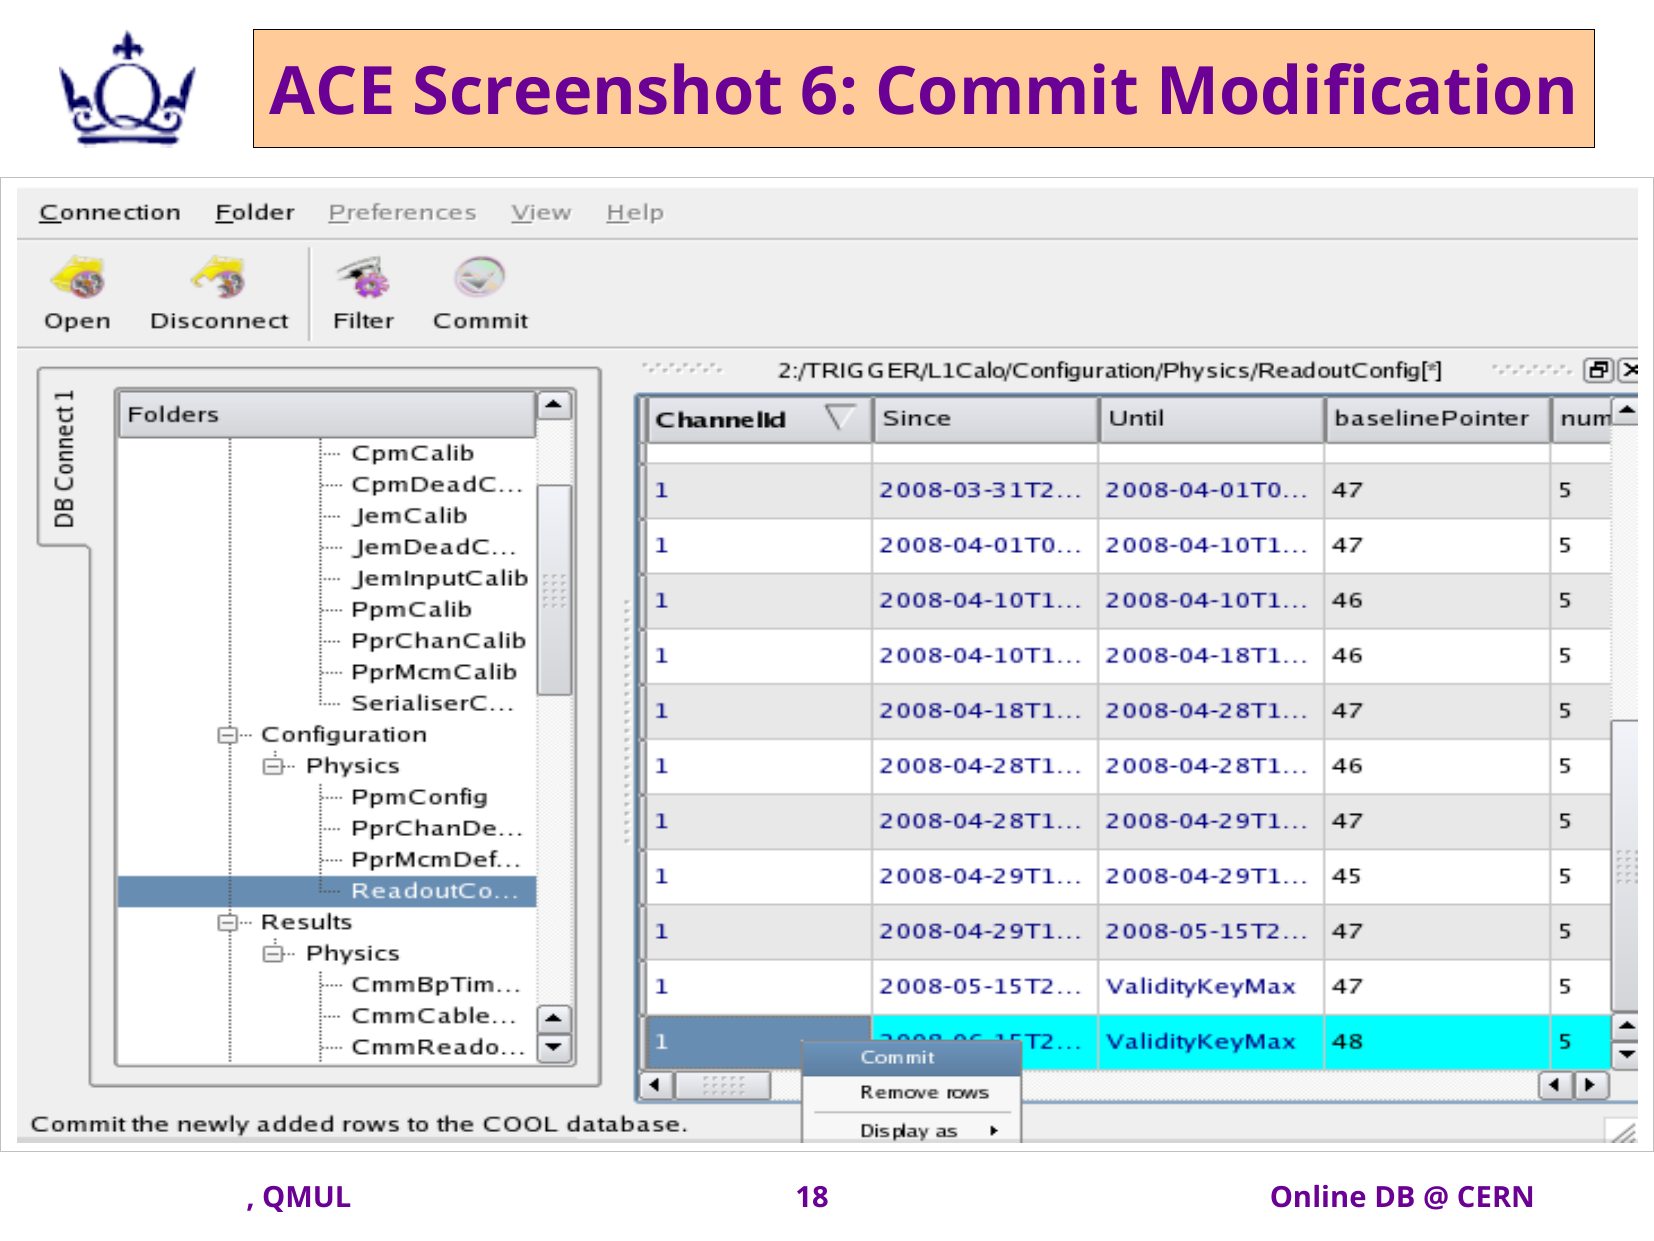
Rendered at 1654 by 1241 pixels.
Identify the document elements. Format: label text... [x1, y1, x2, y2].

picture [59, 29, 200, 148]
picture [17, 187, 1638, 1143]
title ACE Screenshot 6: Commit Modification [253, 29, 1595, 148]
